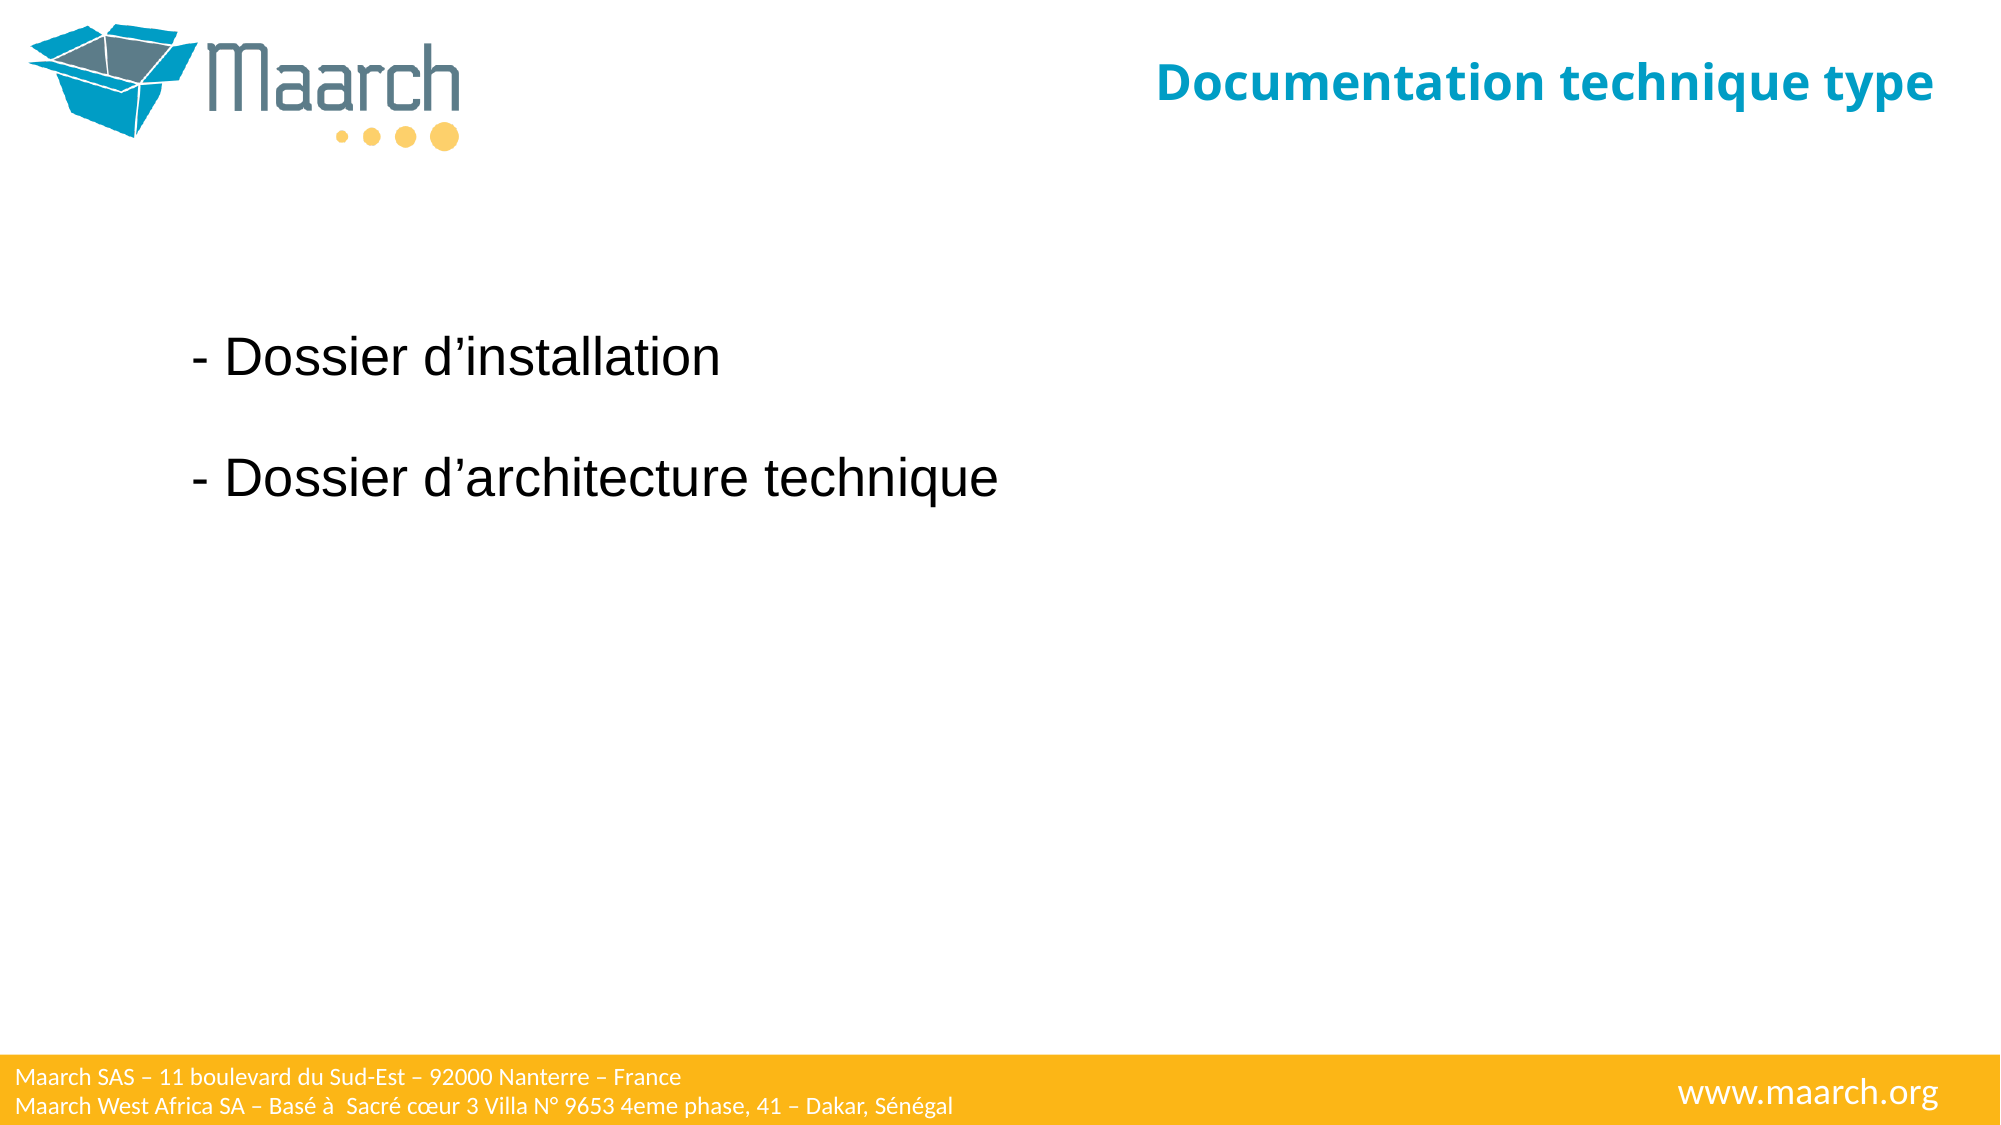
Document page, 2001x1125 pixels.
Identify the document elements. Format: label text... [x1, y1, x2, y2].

picture [5, 1, 481, 173]
list Documentation technique type [637, 43, 1951, 126]
text_box - Dossier d’installation - Dossier d’architecture technique [177, 318, 1016, 516]
